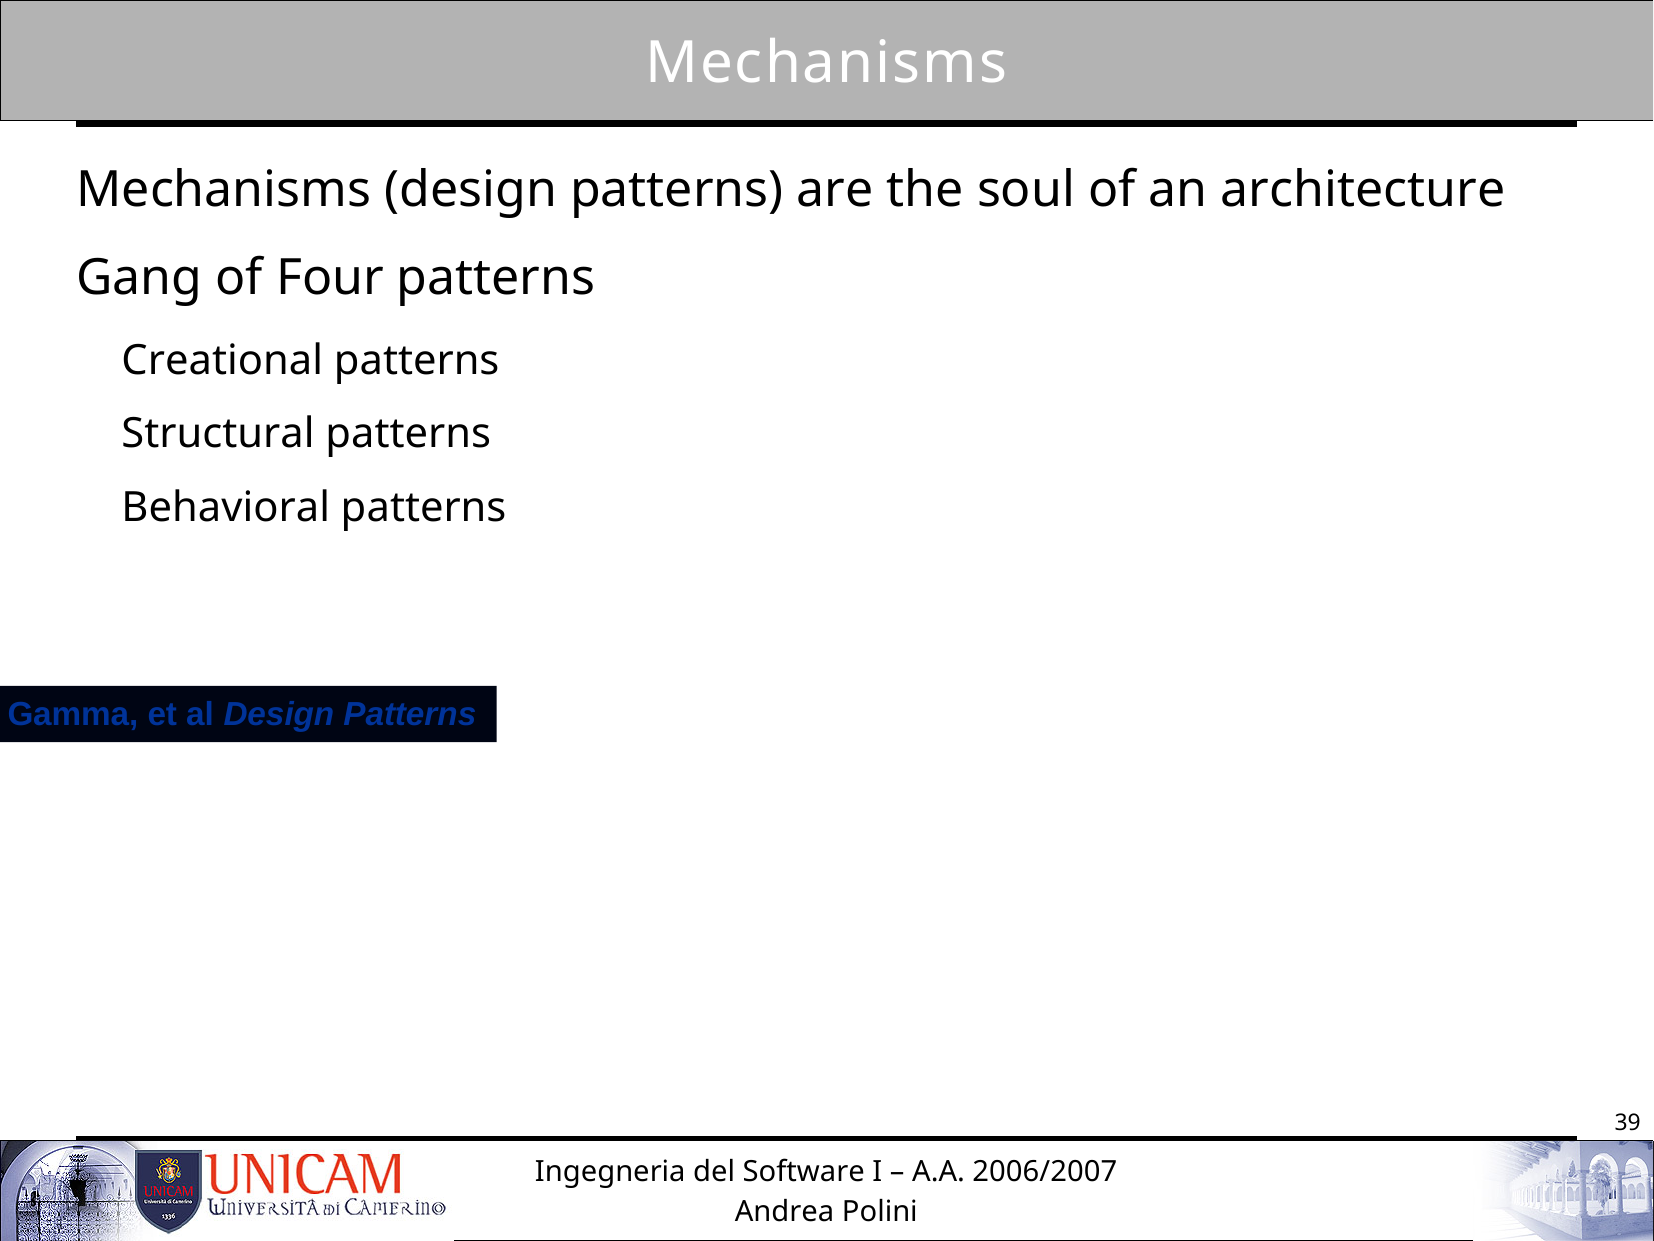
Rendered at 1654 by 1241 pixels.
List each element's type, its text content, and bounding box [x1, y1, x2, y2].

text_box Gamma, et al Design Patterns [0, 685, 497, 743]
title Mechanisms [0, 0, 1653, 121]
picture [1473, 1141, 1654, 1241]
list Mechanisms (design patterns) are the soul of an architecture Gang of Four patterns Creational patterns Structural patterns Behavioral patterns [76, 152, 1577, 671]
picture [0, 1141, 454, 1241]
